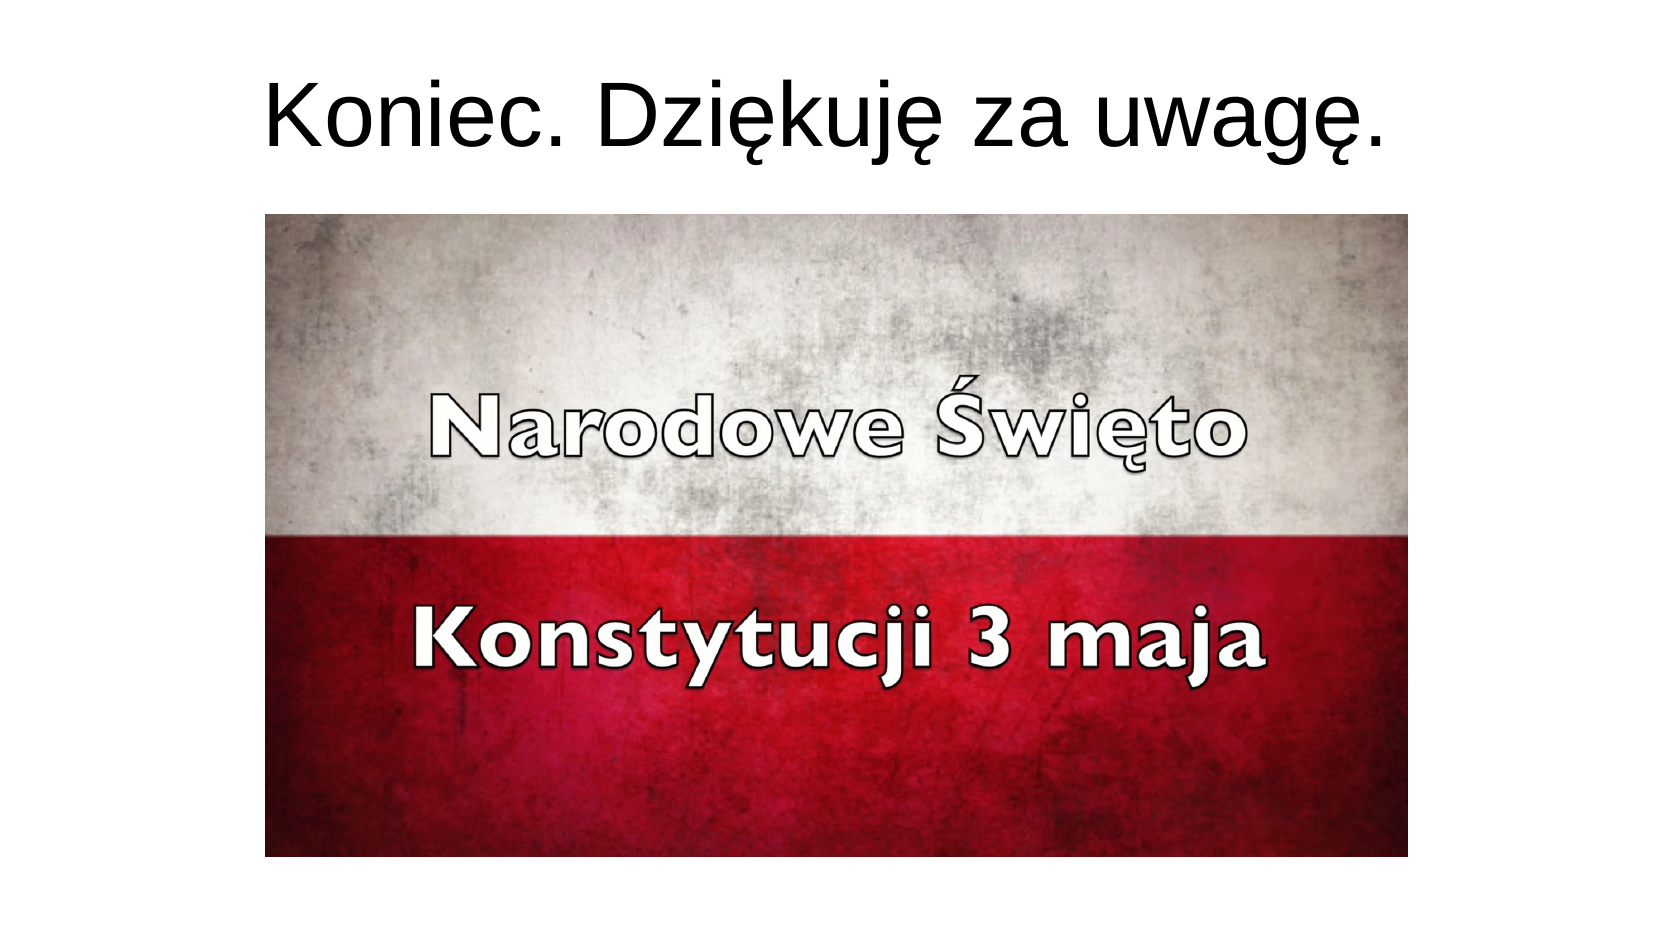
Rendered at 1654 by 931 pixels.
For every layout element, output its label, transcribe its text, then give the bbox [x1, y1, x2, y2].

picture [265, 214, 1408, 857]
title Koniec. Dziękuję za uwagę. [82, 37, 1571, 193]
